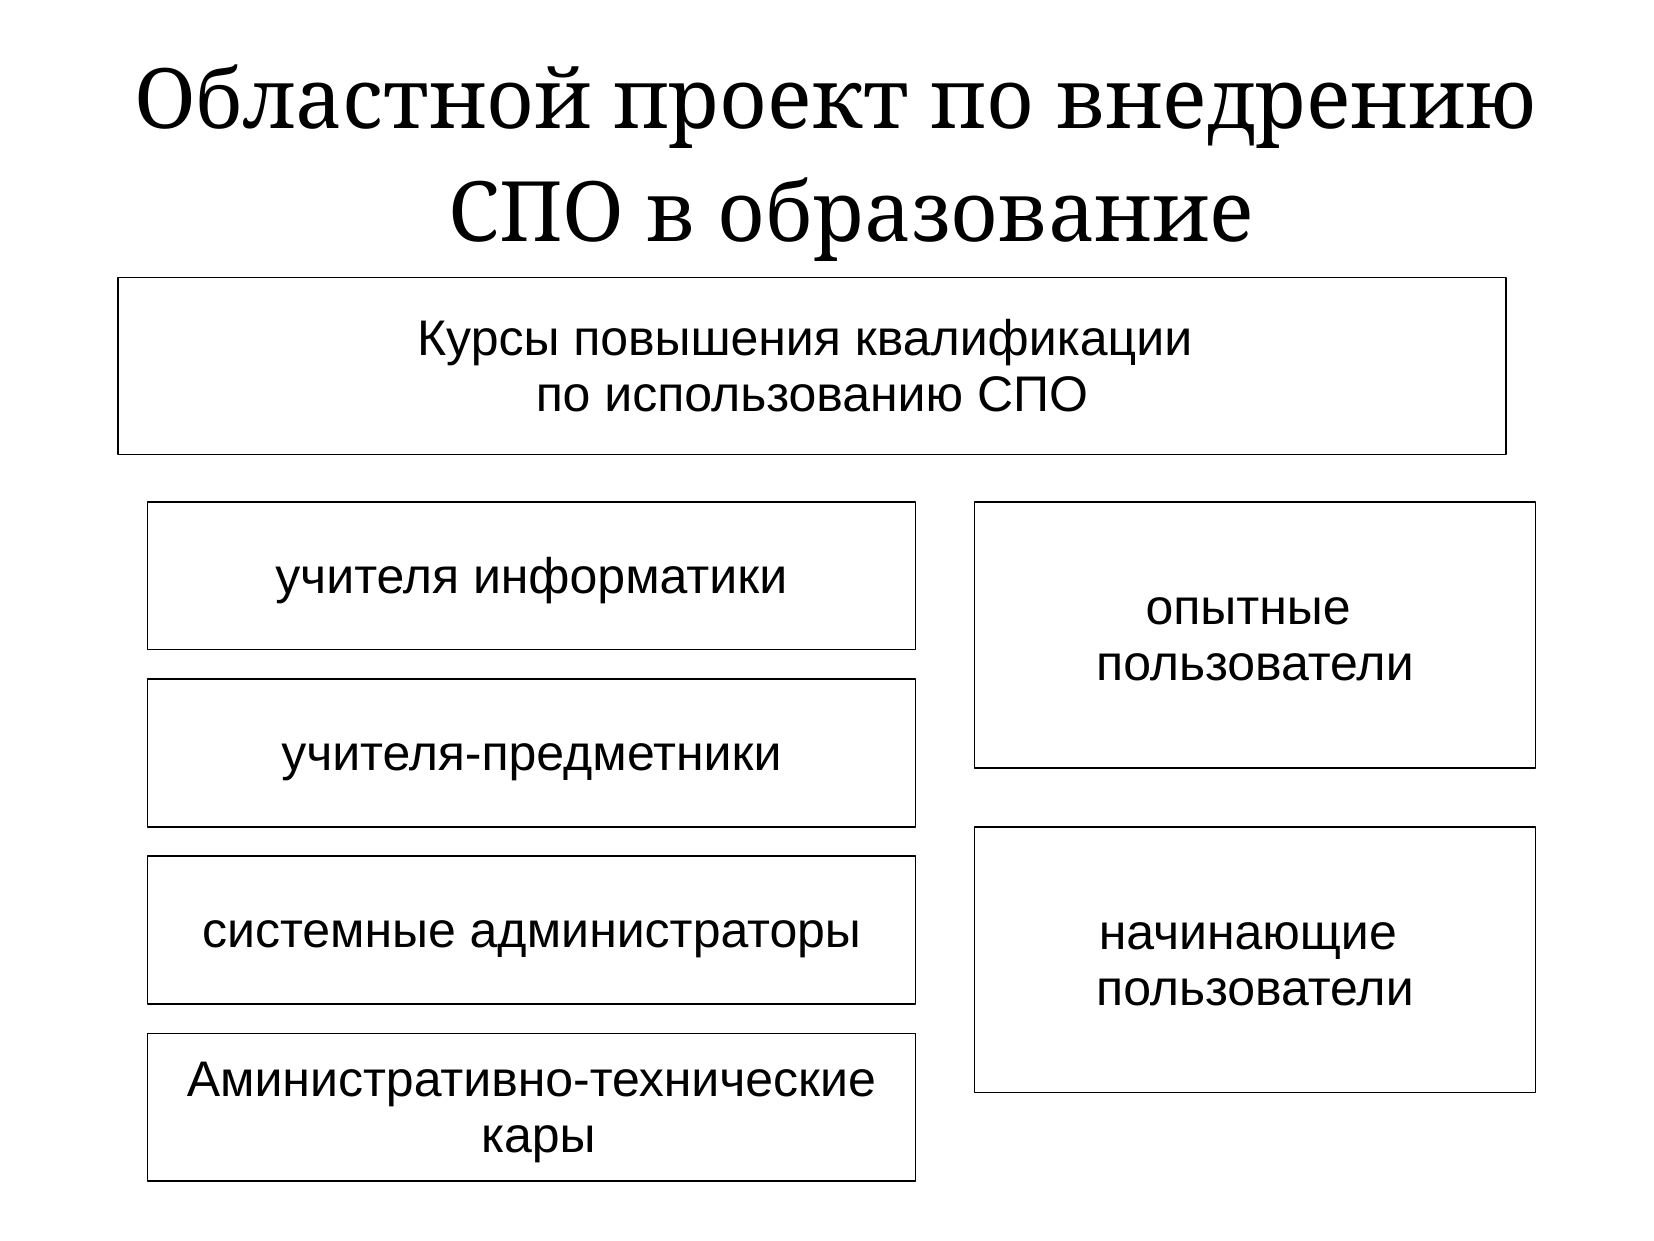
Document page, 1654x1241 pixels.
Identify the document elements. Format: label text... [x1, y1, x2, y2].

text_box Курсы повышения квалификации по использованию СПО [118, 277, 1506, 455]
text_box Областной проект по внедрению СПО в образование [82, 45, 1572, 260]
text_box начинающие пользователи [974, 826, 1536, 1093]
text_box опытные пользователи [974, 502, 1536, 768]
text_box учителя-предметники [147, 679, 916, 827]
text_box системные администраторы [147, 856, 916, 1004]
text_box учителя информатики [147, 502, 916, 650]
text_box Аминистративно-технические кары [147, 1033, 916, 1182]
